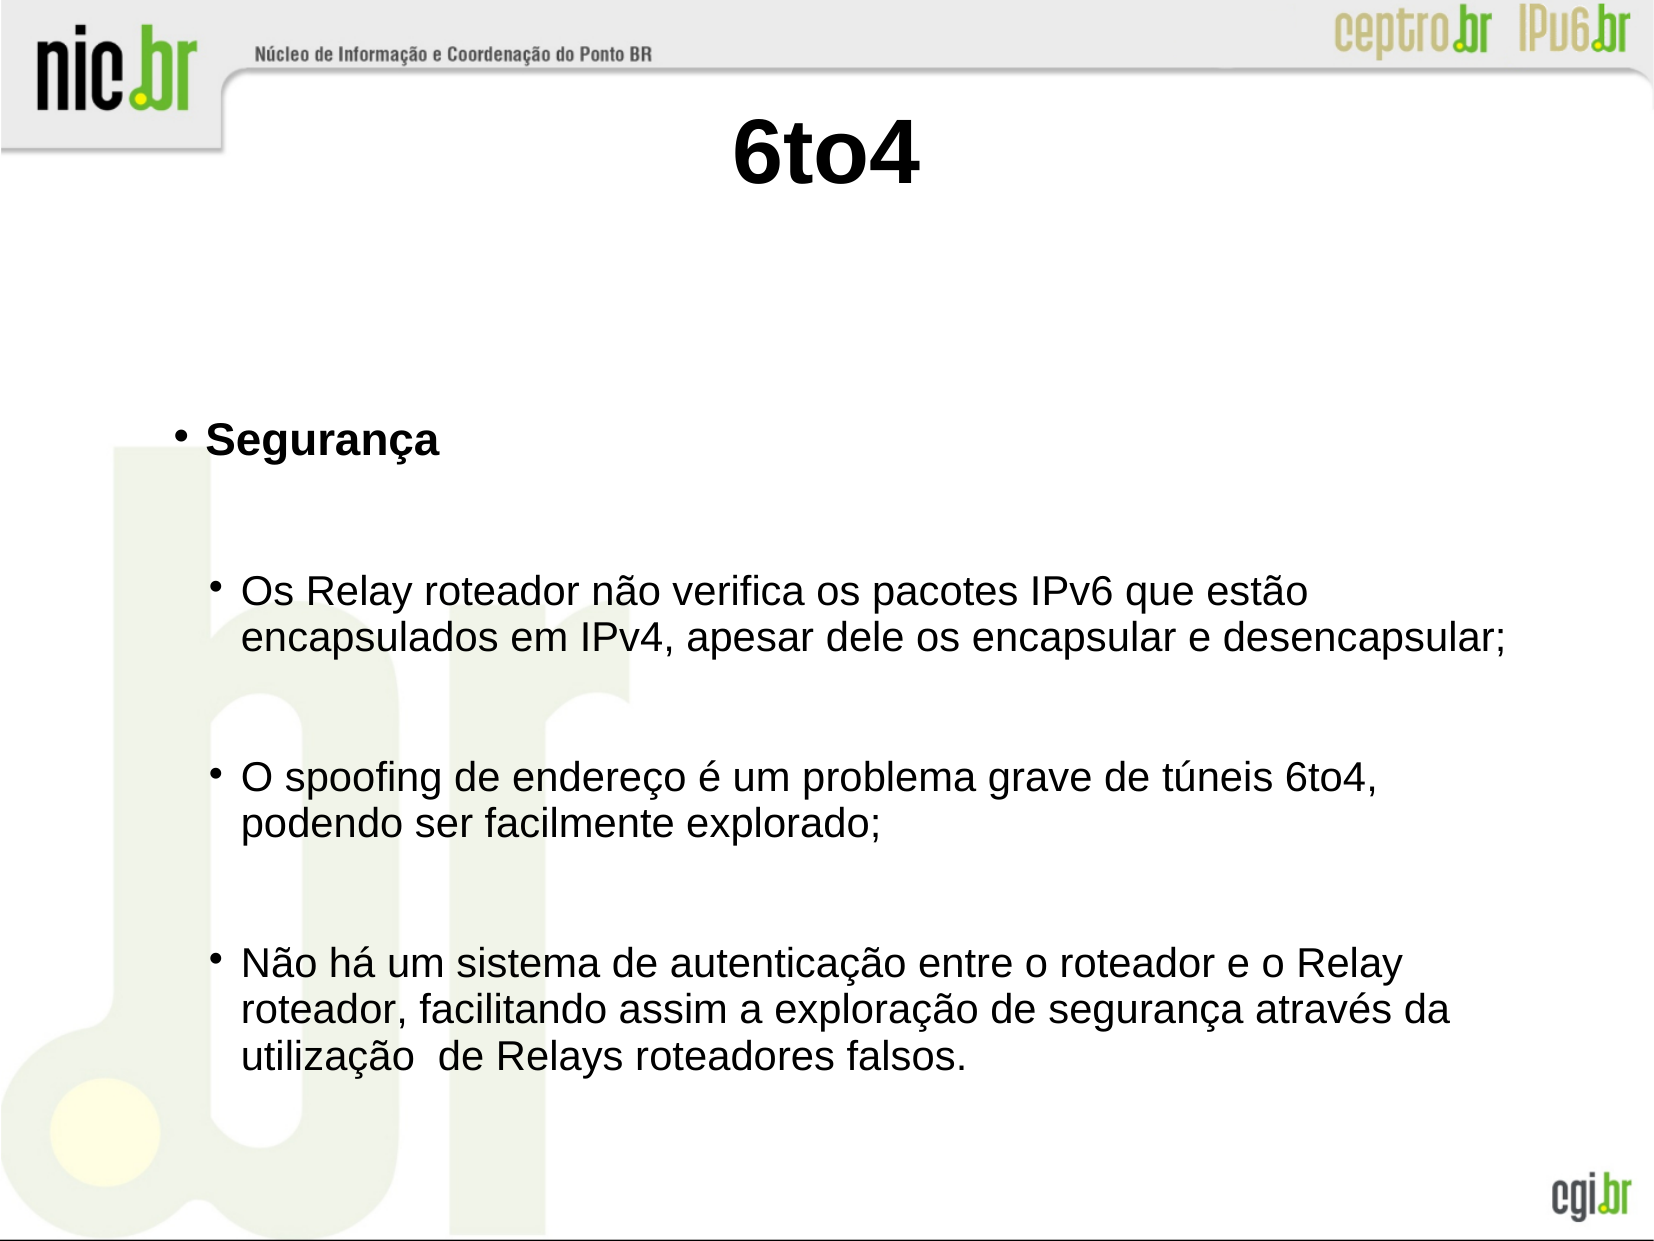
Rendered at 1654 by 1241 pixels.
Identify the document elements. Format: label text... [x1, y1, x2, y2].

text_box Segurança Os Relay roteador não verifica os pacotes IPv6 que estão encapsulados em IPv4, apesar dele os encapsular e desencapsular; O spoofing de endereço é um problema grave de túneis 6to4, podendo ser facilmente explorado; Não há um sistema de autenticação entre o roteador e o Relay roteador, facilitando assim a exploração de segurança através da utilização de Relays roteadores falsos. [126, 407, 1527, 1146]
title 6to4 [120, 59, 1533, 252]
picture [0, 0, 1654, 1241]
